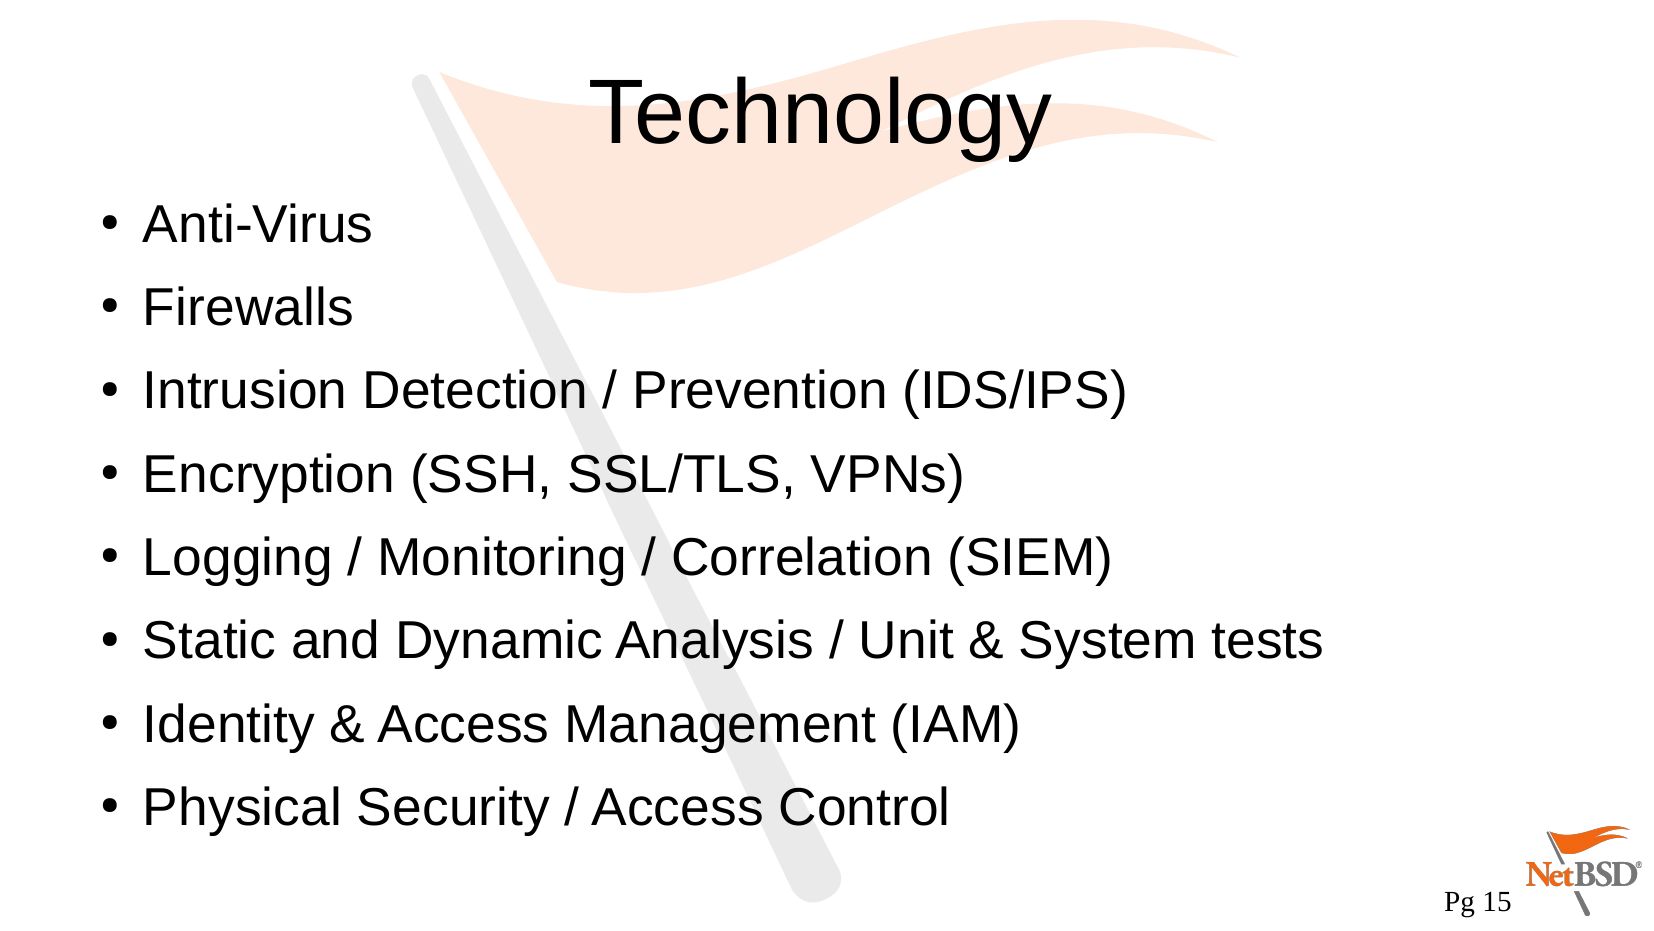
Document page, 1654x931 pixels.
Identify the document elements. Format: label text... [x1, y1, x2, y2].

picture [1526, 826, 1642, 916]
list Anti-Virus Firewalls Intrusion Detection / Prevention (IDS/IPS) Encryption (SSH, SSL/TLS, VPNs) Logging / Monitoring / Correlation (SIEM) Static and Dynamic Analysis / Unit & System tests Identity & Access Management (IAM) Physical Security / Access Control [86, 193, 1575, 844]
title Technology [76, 33, 1565, 189]
